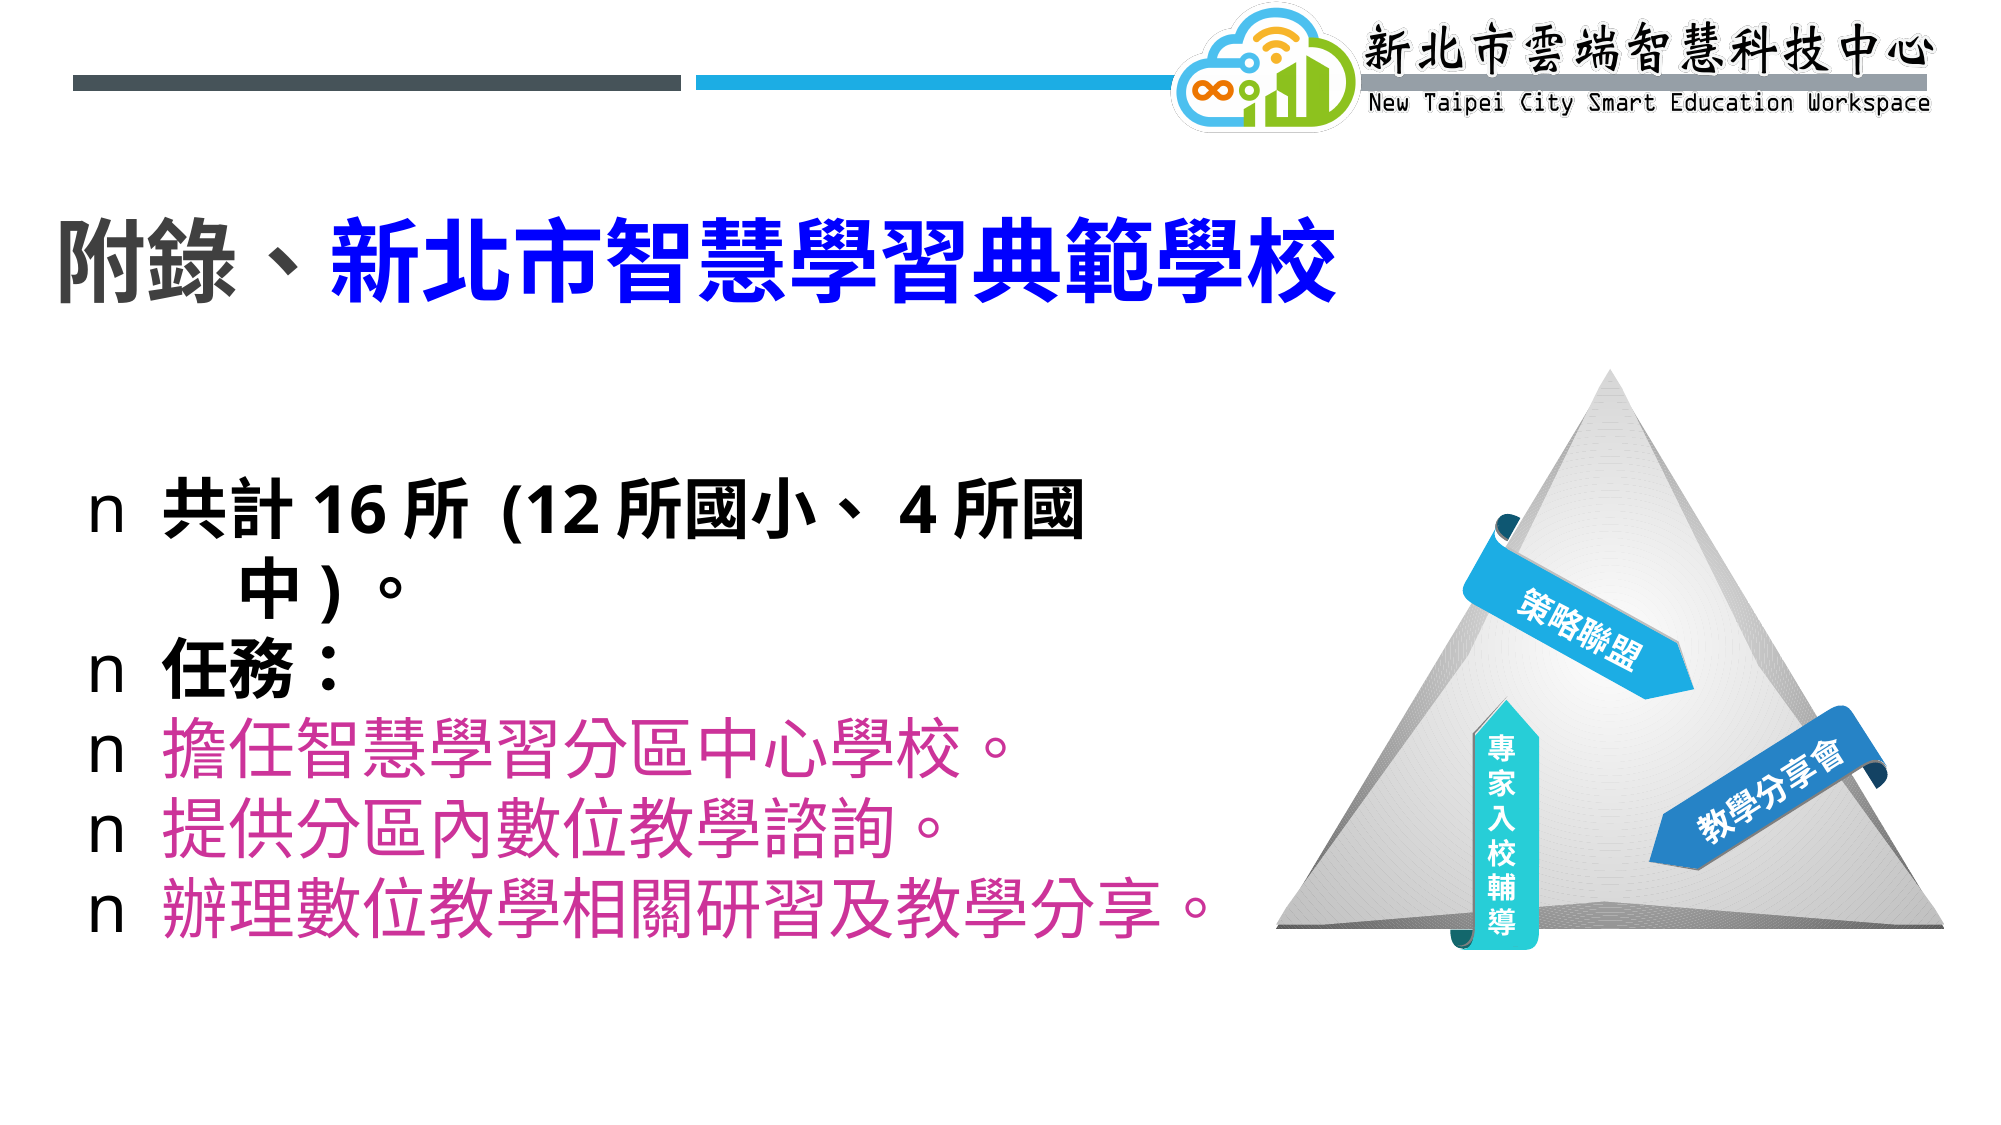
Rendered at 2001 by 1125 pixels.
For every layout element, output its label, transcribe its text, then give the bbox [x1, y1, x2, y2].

text_box 附錄、新北市智慧學習典範學校 [39, 196, 1382, 392]
text_box 共計16所 (12所國小、4所國中)。 任務： 擔任智慧學習分區中心學校。 提供分區內數位教學諮詢。 辦理數位教學相關研習及教學分享。 [71, 459, 1223, 879]
text_box 教學分享會 [1674, 704, 1885, 866]
text_box 策略聯盟 [1495, 567, 1674, 696]
picture [1165, 0, 1944, 140]
text_box [1276, 368, 1949, 950]
text_box 專家入校輔導 [1472, 722, 1540, 950]
